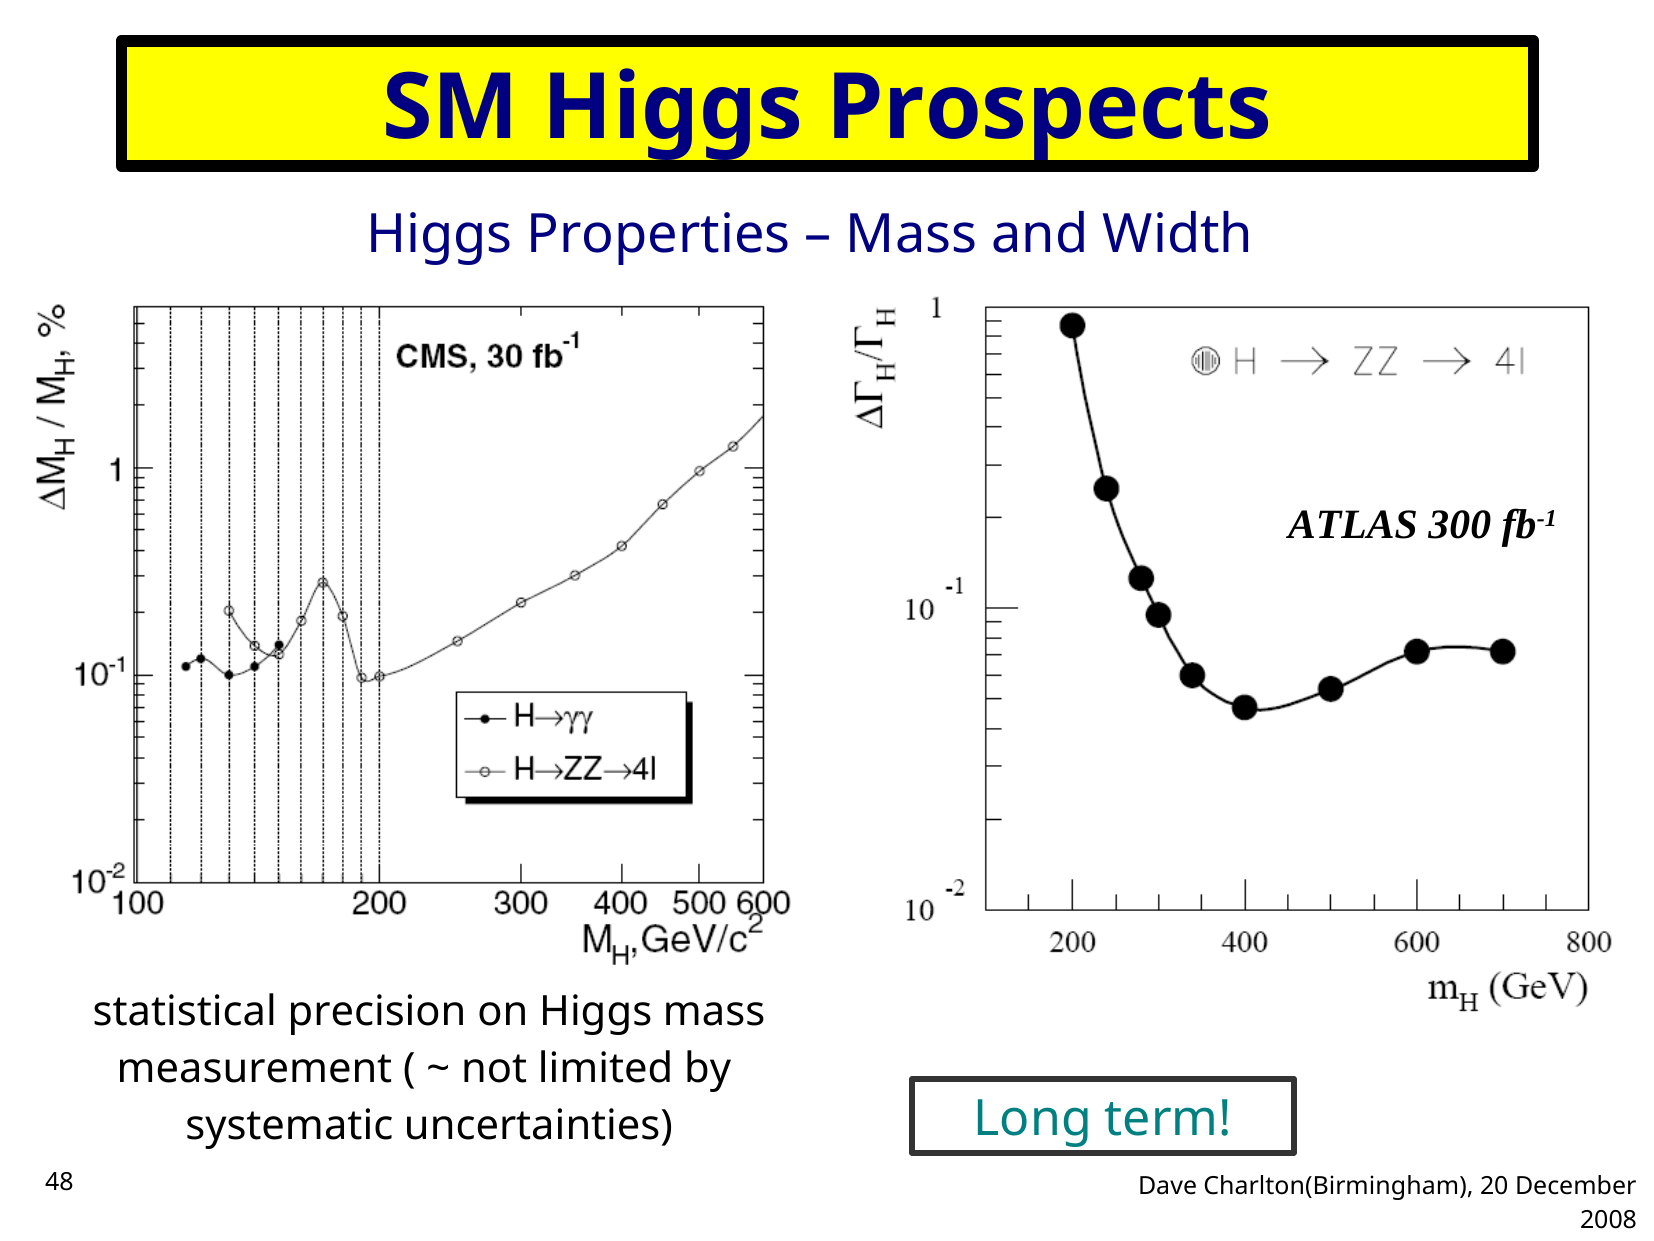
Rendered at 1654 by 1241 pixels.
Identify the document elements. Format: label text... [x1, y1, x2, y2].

text_box statistical precision on Higgs mass measurement ( ~ not limited by systematic uncertainties) [77, 972, 781, 1160]
text_box ATLAS 300 fb-1 [1273, 493, 1573, 556]
text_box Long term! [911, 1078, 1294, 1149]
text_box Higgs Properties – Mass and Width [46, 194, 1575, 281]
title SM Higgs Prospects [121, 49, 1534, 158]
picture [27, 295, 798, 972]
picture [837, 282, 1621, 1014]
